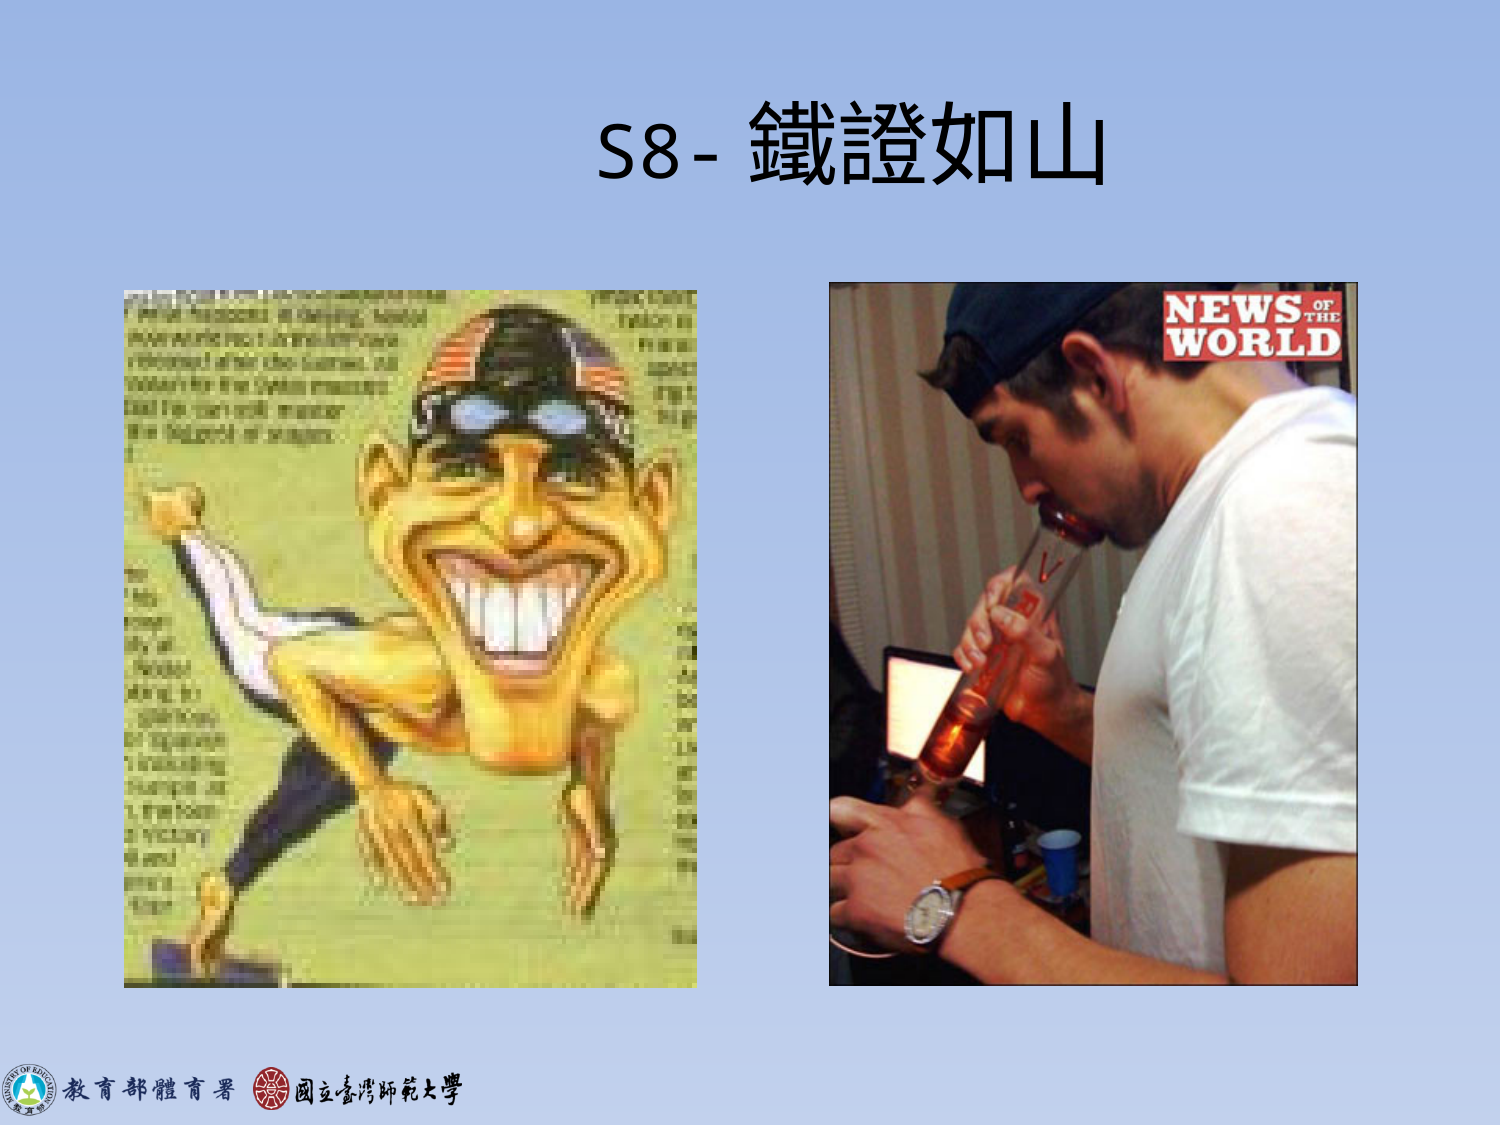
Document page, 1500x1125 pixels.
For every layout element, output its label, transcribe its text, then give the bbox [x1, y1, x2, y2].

title S8-鐵證如山 [209, 66, 1498, 217]
picture [124, 290, 697, 988]
picture [829, 282, 1358, 986]
